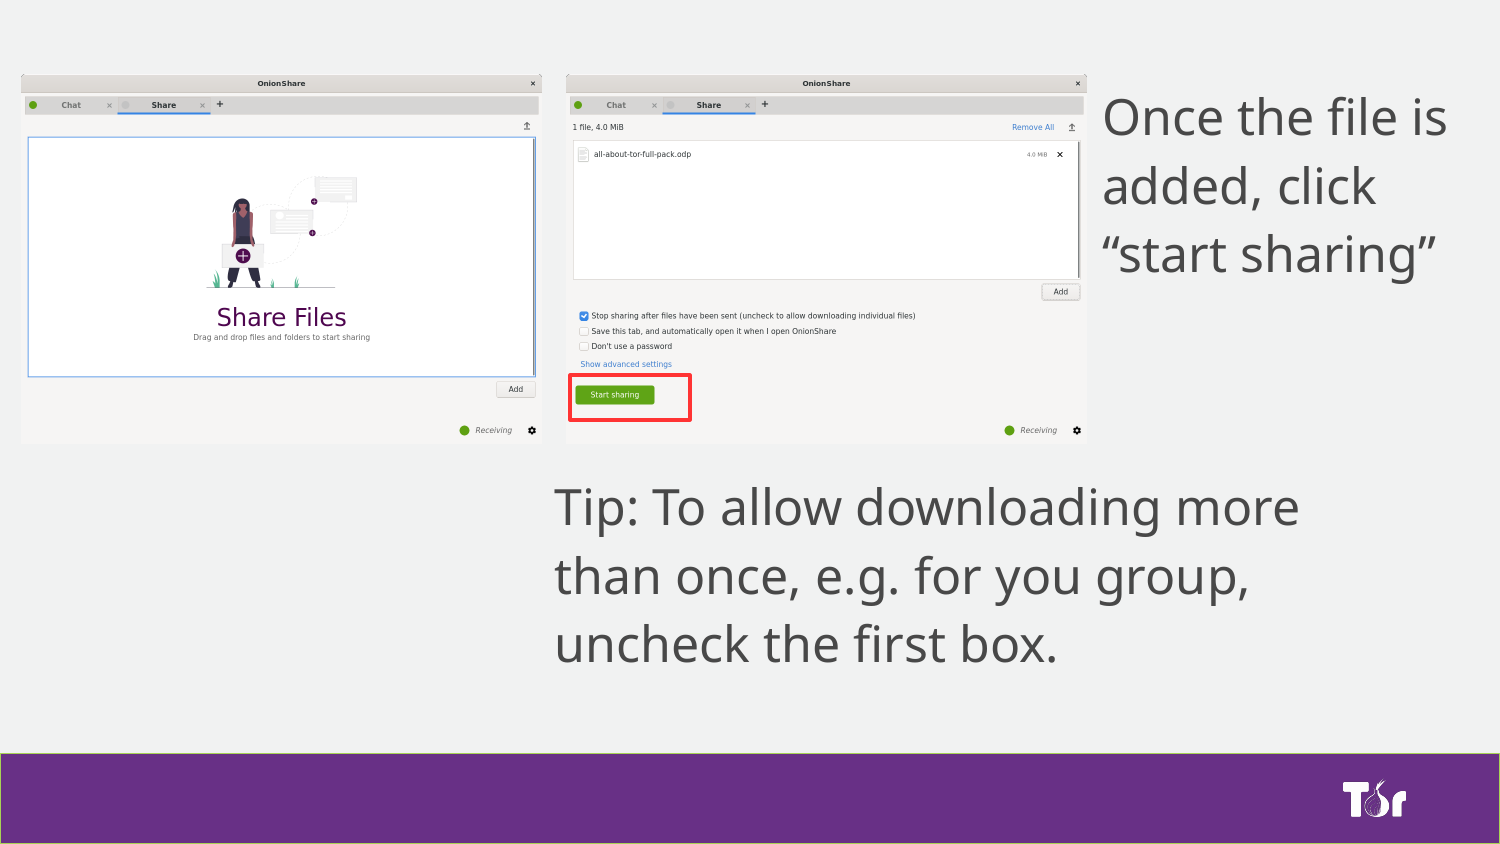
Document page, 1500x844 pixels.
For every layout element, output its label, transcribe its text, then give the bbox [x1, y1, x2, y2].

text_box Once the file is added, click “start sharing” [1087, 75, 1500, 265]
picture [566, 74, 1087, 444]
picture [21, 74, 542, 444]
text_box Tip: To allow downloading more than once, e.g. for you group, uncheck the first box. [540, 465, 1396, 655]
picture [1343, 778, 1406, 817]
